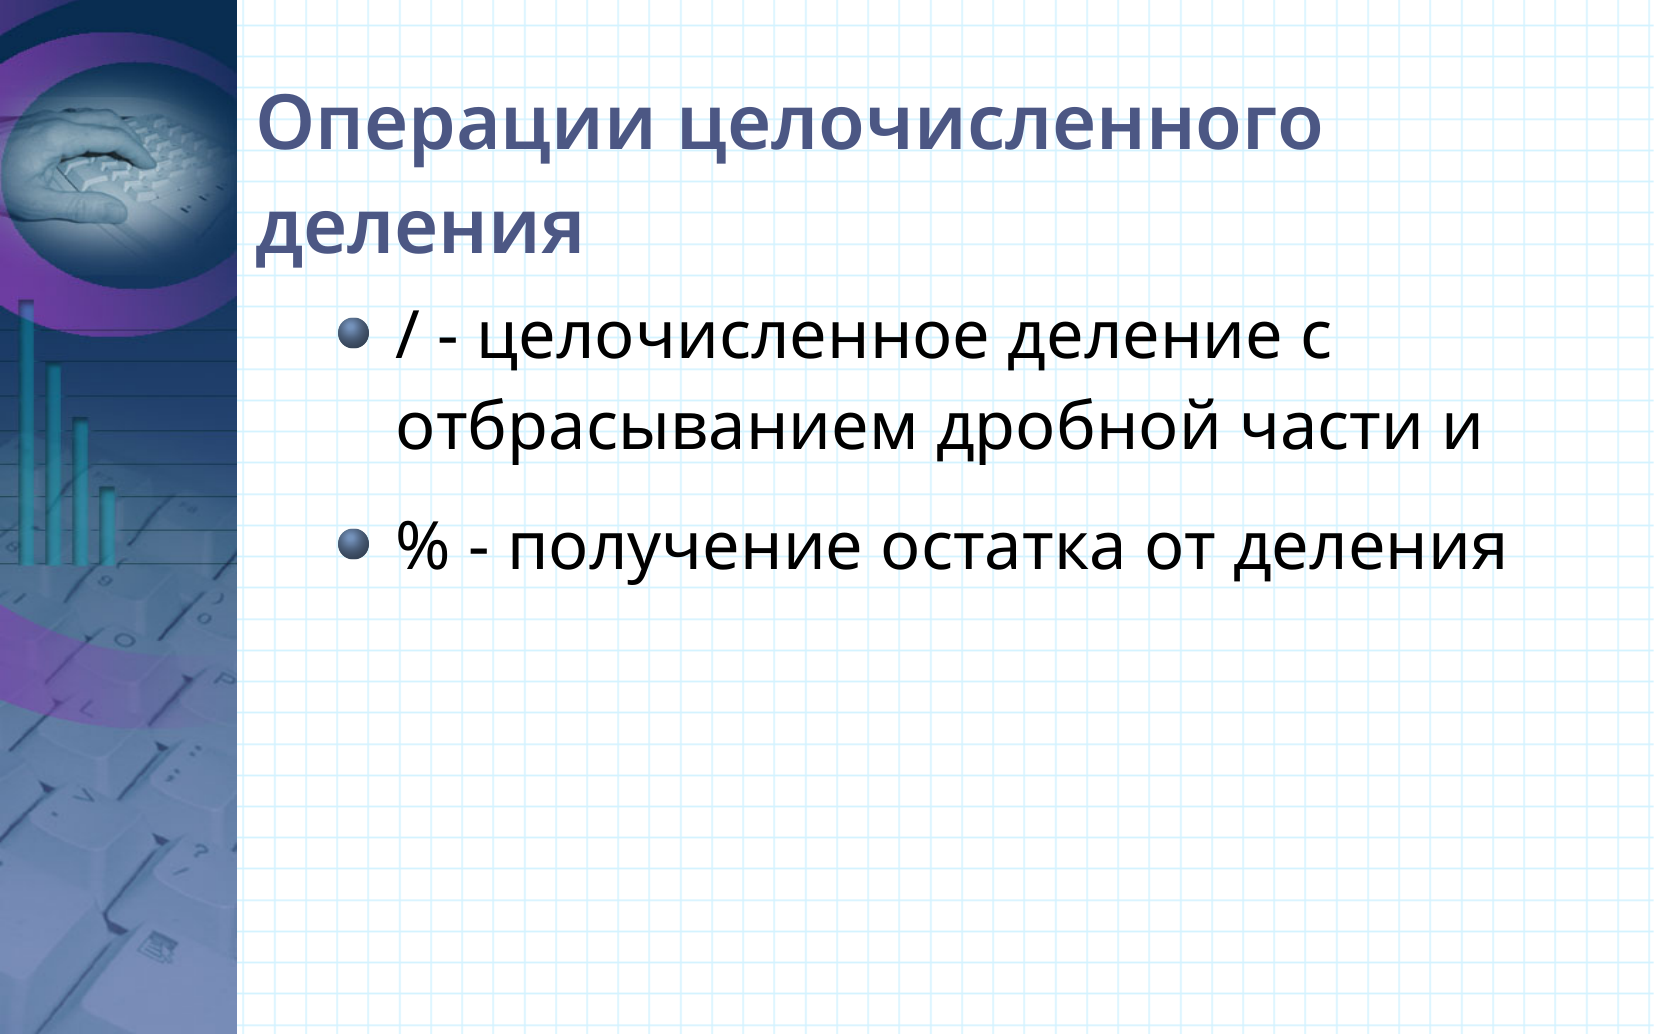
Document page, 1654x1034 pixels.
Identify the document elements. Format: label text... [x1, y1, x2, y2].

title Операции целочисленного деления [254, 80, 1640, 264]
list / - целочисленное деление с отбрасыванием дробной части и % - получение остатка от деления [254, 287, 1640, 887]
picture [0, 0, 1654, 1034]
